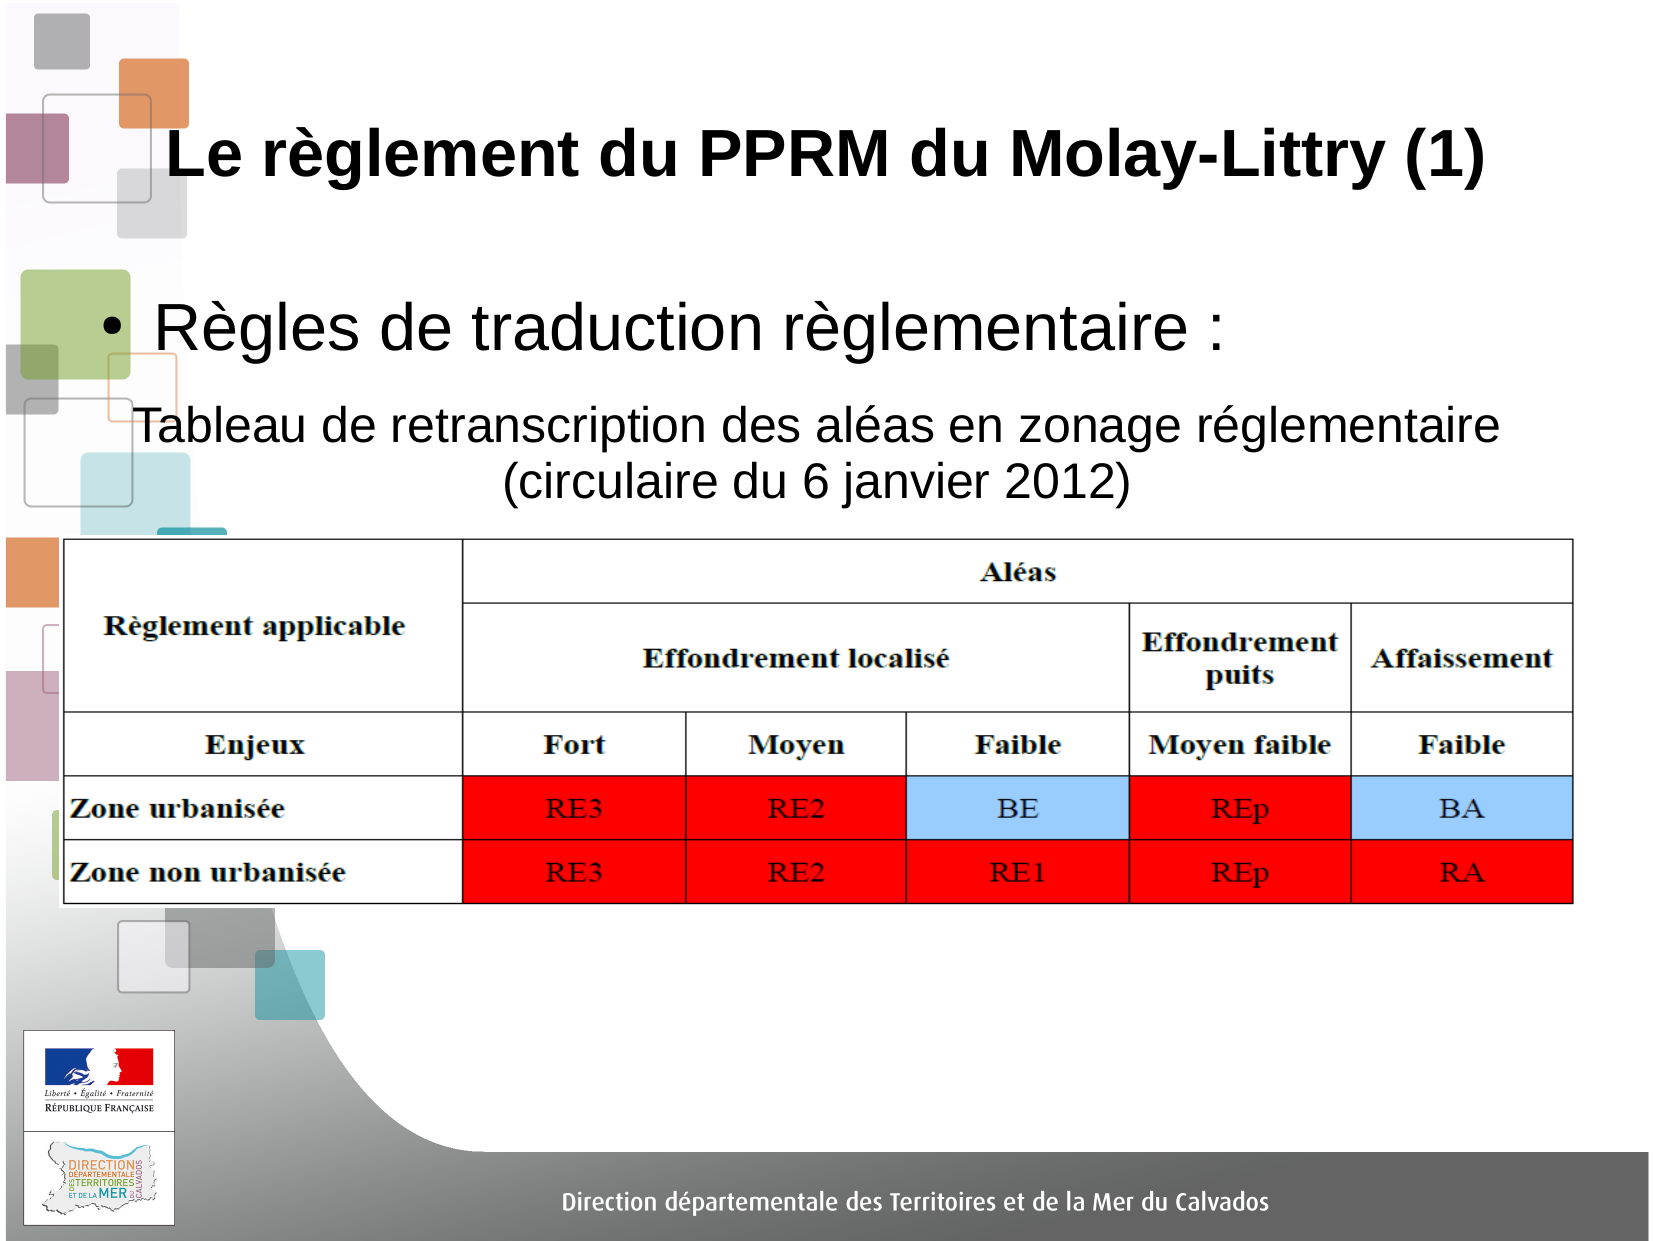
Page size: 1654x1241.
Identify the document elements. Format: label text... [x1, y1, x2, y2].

picture [5, 3, 1654, 1241]
title Le règlement du PPRM du Molay-Littry (1) [82, 49, 1571, 257]
list Règles de traduction règlementaire : [82, 908, 1571, 1010]
text_box Tableau de retranscription des aléas en zonage réglementaire (circulaire du 6 janvier 2012) [118, 389, 1518, 517]
list Règles de traduction règlementaire : [82, 290, 1571, 535]
